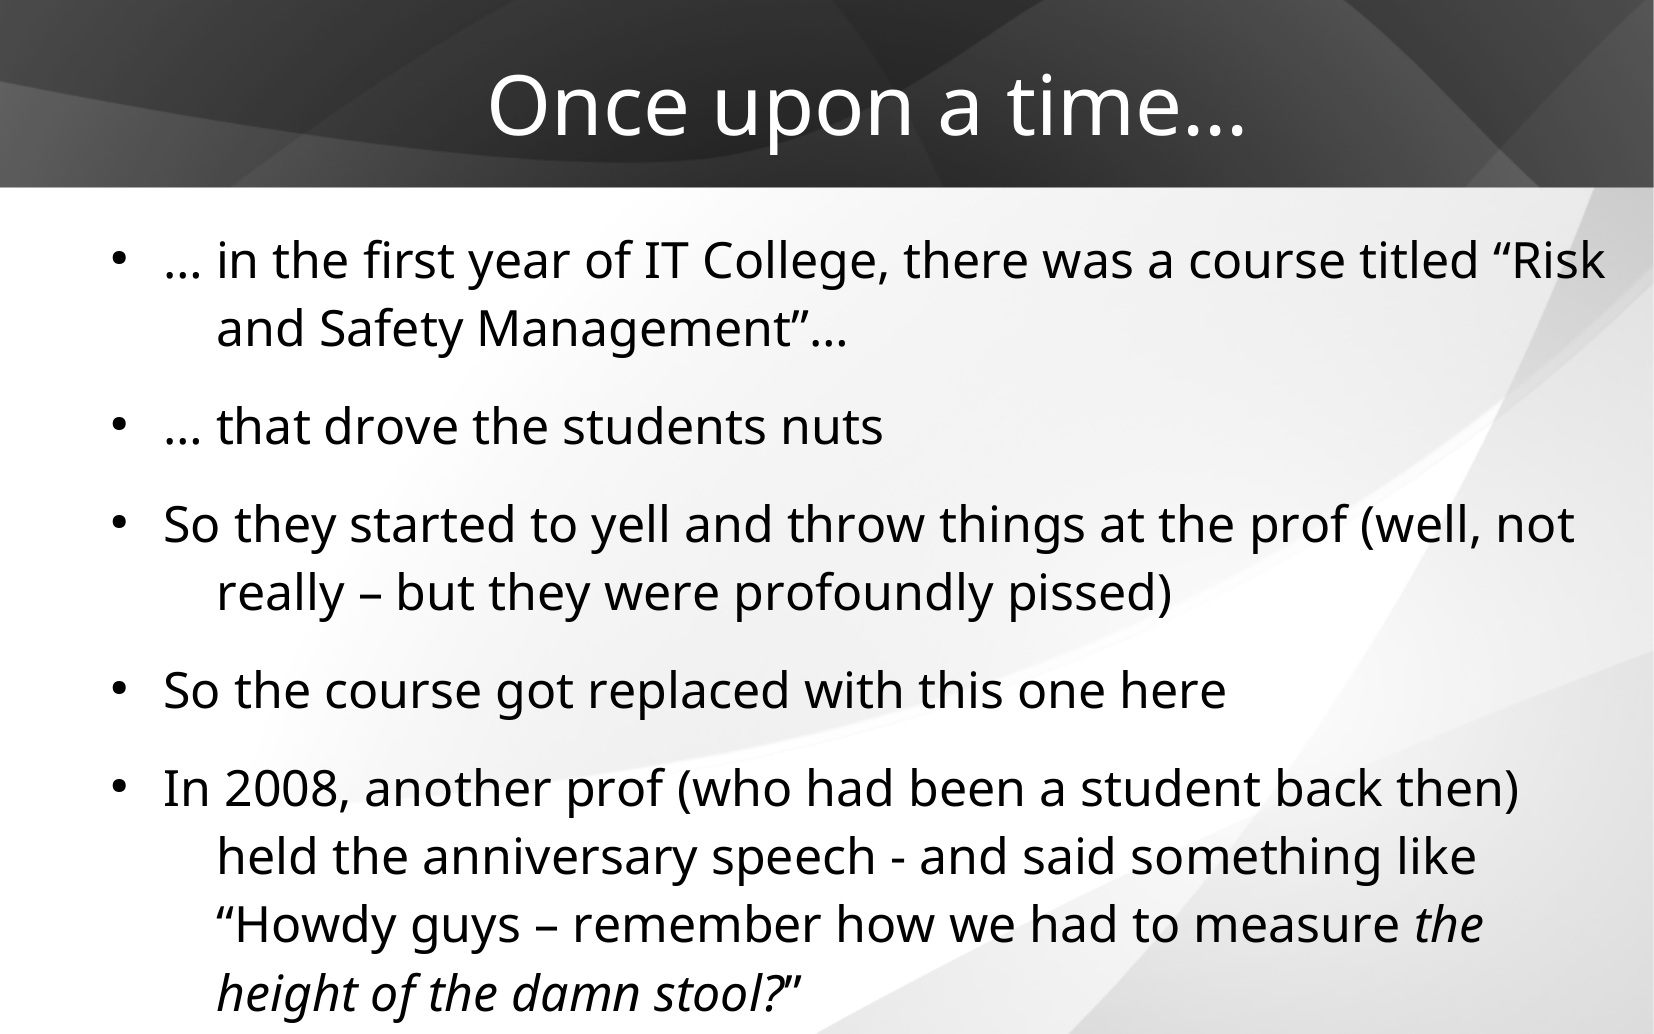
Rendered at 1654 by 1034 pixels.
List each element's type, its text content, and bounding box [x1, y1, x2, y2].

picture [0, 0, 1654, 1034]
list … in the first year of IT College, there was a course titled “Risk and Safety Management”… … that drove the students nuts So they started to yell and throw things at the prof (well, not really – but they were profoundly pissed) So the course got replaced with this one here In 2008, another prof (who had been a student back then) held the anniversary speech - and said something like “Howdy guys – remember how we had to measure the height of the damn stool?” [75, 225, 1613, 1013]
title Once upon a time... [124, 0, 1613, 208]
